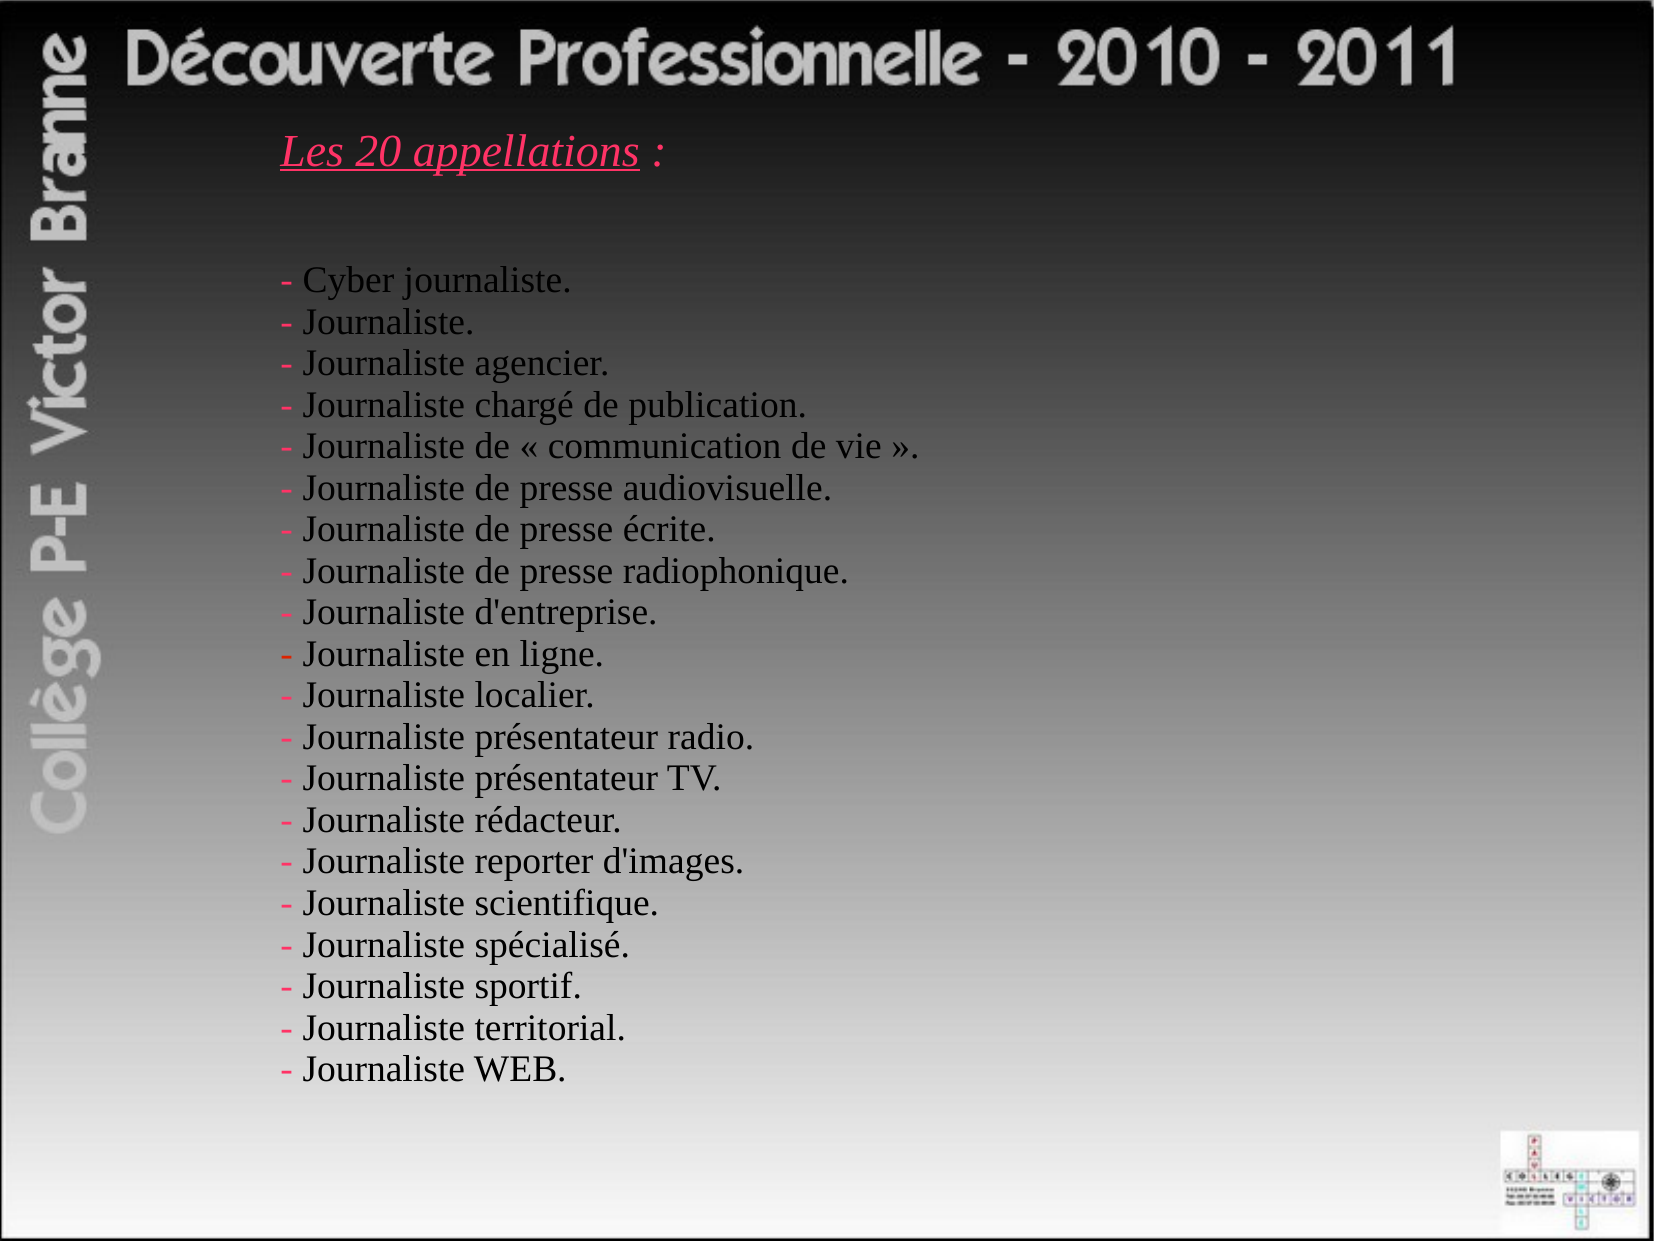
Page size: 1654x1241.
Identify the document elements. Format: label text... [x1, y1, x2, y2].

text_box Les 20 appellations : - Cyber journaliste. - Journaliste. - Journaliste agencier. - Journaliste chargé de publication. - Journaliste de « communication de vie ». - Journaliste de presse audiovisuelle. - Journaliste de presse écrite. - Journaliste de presse radiophonique. - Journaliste d'entreprise. - Journaliste en ligne. - Journaliste localier. - Journaliste présentateur radio. - Journaliste présentateur TV. - Journaliste rédacteur. - Journaliste reporter d'images. - Journaliste scientifique. - Journaliste spécialisé. - Journaliste sportif. - Journaliste territorial. - Journaliste WEB. [265, 118, 1063, 1120]
picture [0, 0, 1654, 1241]
